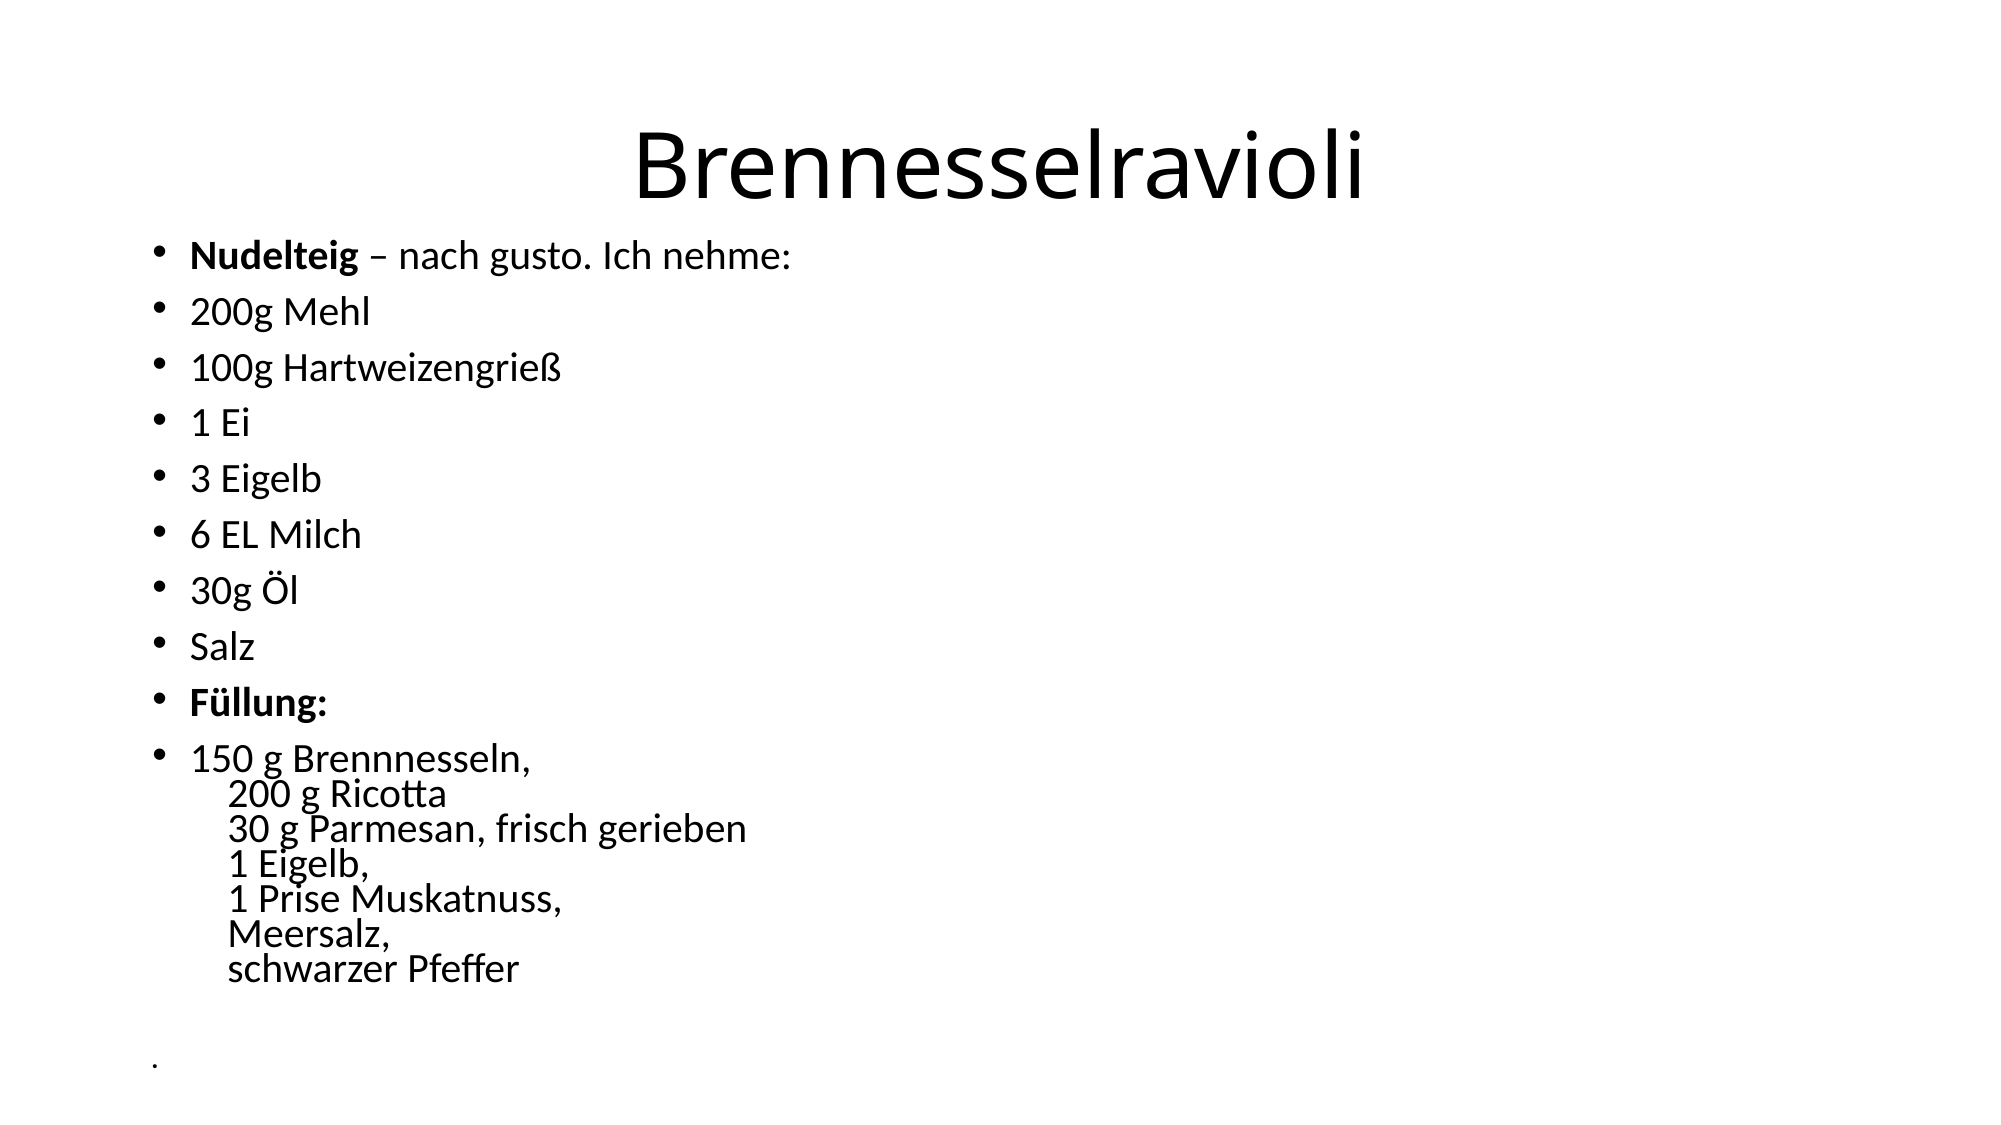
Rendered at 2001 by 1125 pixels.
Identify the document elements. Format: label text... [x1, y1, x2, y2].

list Nudelteig – nach gusto. Ich nehme: 200g Mehl 100g Hartweizengrieß 1 Ei 3 Eigelb 6 EL Milch 30g Öl Salz Füllung: 150 g Brennnesseln, 200 g Ricotta 30 g Parmesan, frisch gerieben 1 Eigelb, 1 Prise Muskatnuss, Meersalz, schwarzer Pfeffer [137, 233, 1863, 1014]
title Brennesselravioli [137, 59, 1863, 233]
